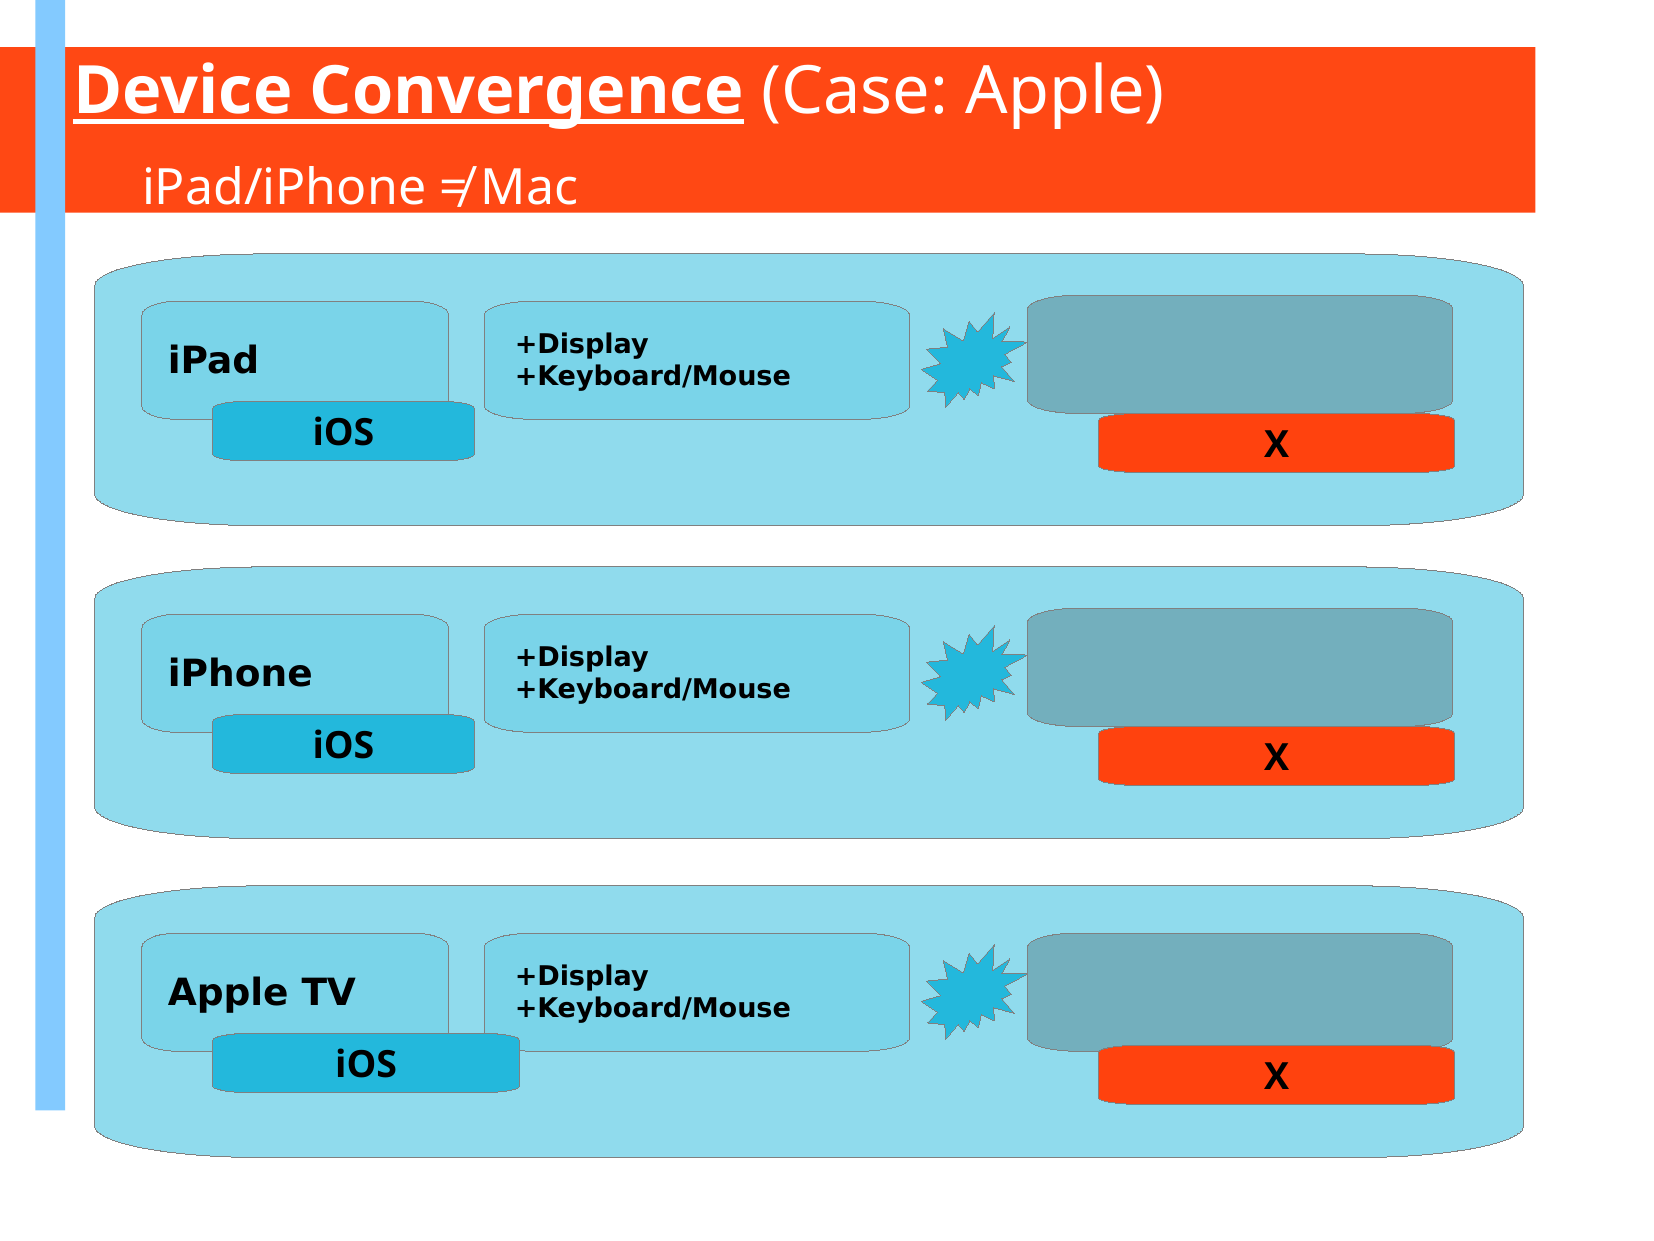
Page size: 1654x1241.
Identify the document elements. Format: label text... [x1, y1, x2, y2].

text_box +Display +Keyboard/Mouse [484, 933, 910, 1052]
text_box iOS [212, 714, 475, 774]
text_box +Display +Keyboard/Mouse [484, 301, 910, 420]
text_box X [1098, 413, 1455, 473]
text_box Apple TV [141, 933, 449, 1052]
text_box X [1098, 1045, 1455, 1105]
title Device Convergence (Case: Apple) iPad/iPhone ≠ Mac [73, 29, 1536, 237]
text_box [94, 885, 1524, 1158]
text_box [94, 253, 1524, 526]
text_box iOS [212, 1033, 520, 1093]
text_box X [1098, 726, 1455, 786]
text_box iPad [141, 301, 449, 420]
text_box [94, 566, 1524, 839]
text_box iPhone [141, 614, 449, 733]
text_box iOS [212, 401, 475, 461]
text_box +Display +Keyboard/Mouse [484, 614, 910, 733]
